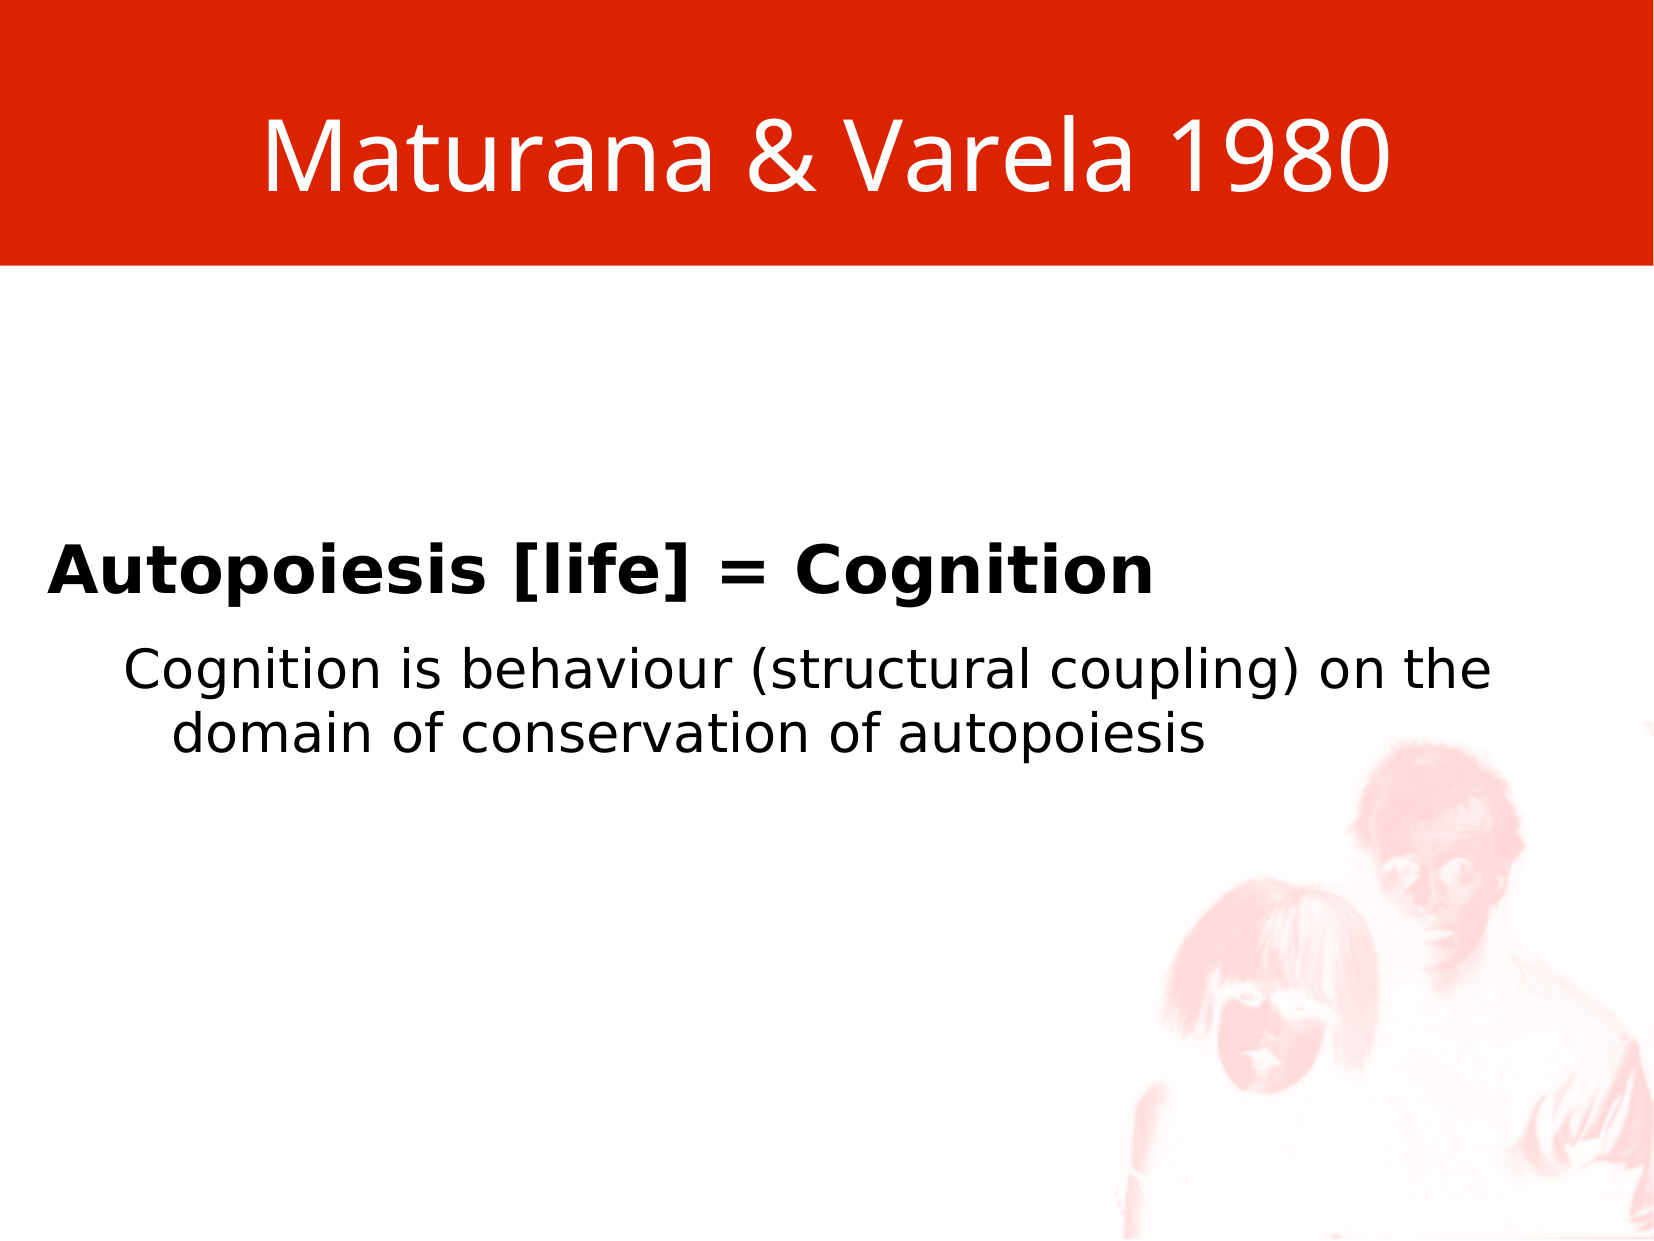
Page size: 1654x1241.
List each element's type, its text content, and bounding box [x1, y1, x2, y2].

picture [0, 266, 1654, 1241]
text_box [0, 0, 1654, 266]
title Maturana & Varela 1980 [82, 49, 1571, 257]
list Autopoiesis [life] = Cognition Cognition is behaviour (structural coupling) on the domain of conservation of autopoiesis [29, 531, 1625, 765]
